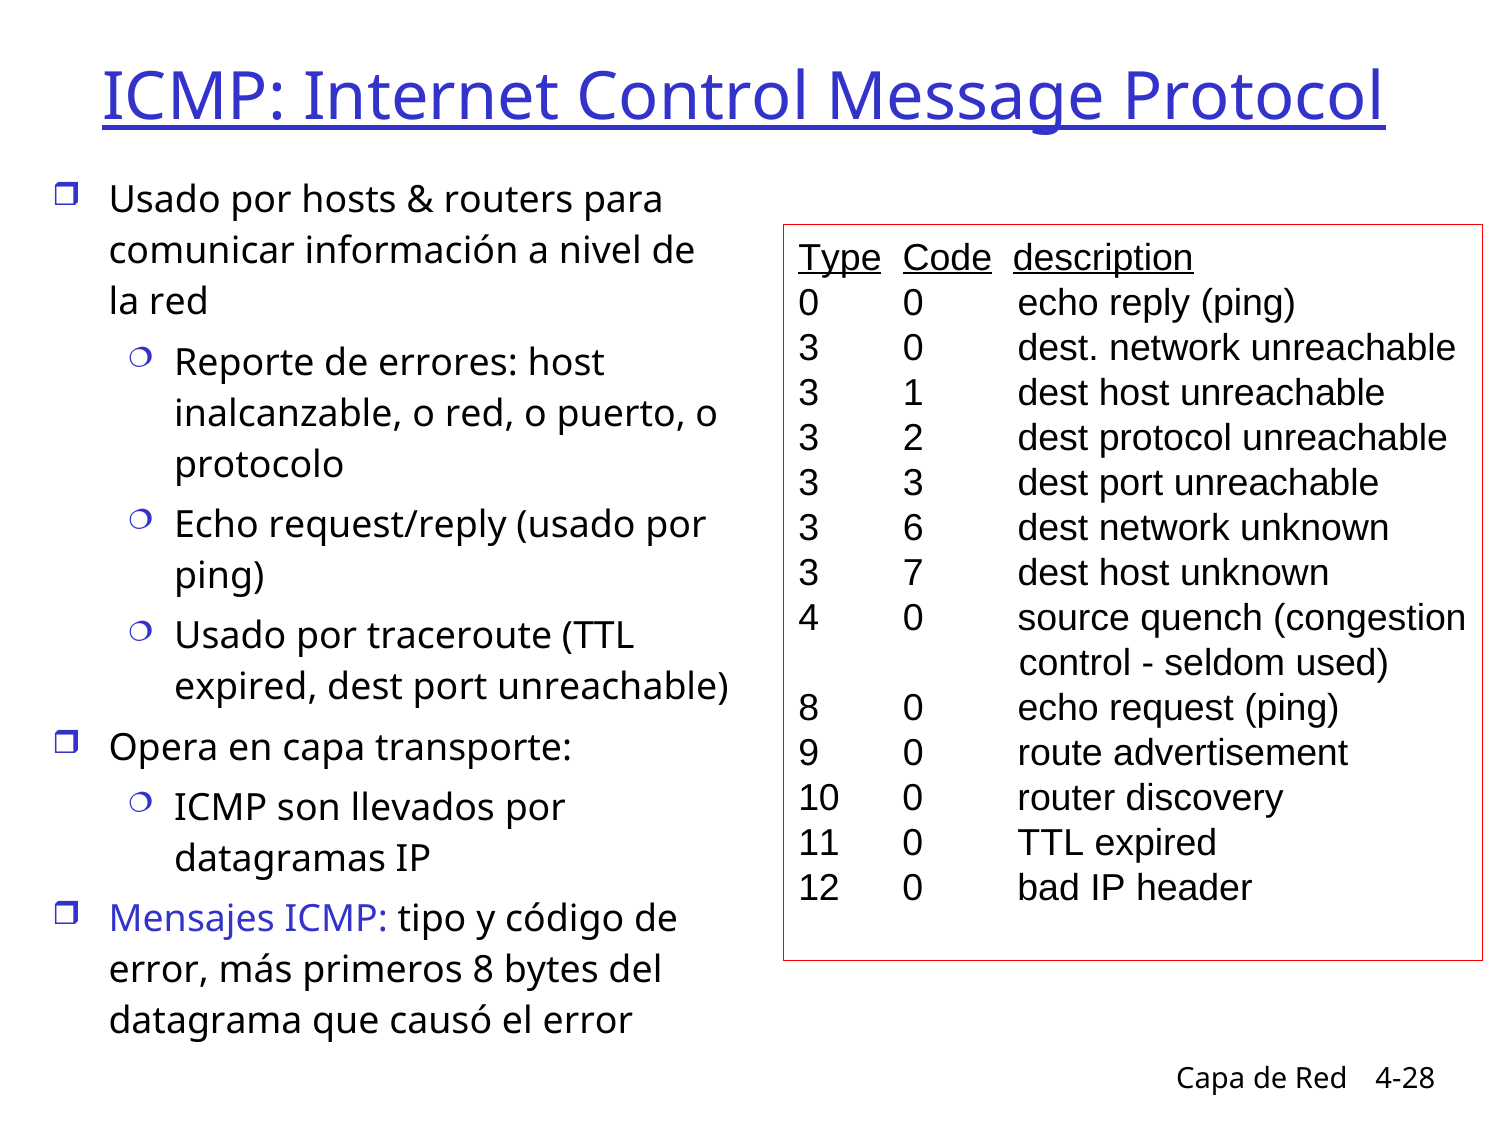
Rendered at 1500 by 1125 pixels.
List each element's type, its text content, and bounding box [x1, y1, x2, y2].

list Usado por hosts & routers para comunicar información a nivel de la red Reporte de errores: host inalcanzable, o red, o puerto, o protocolo Echo request/reply (usado por ping) Usado por traceroute (TTL expired, dest port unreachable) Opera en capa transporte: ICMP son llevados por datagramas IP Mensajes ICMP: tipo y código de error, más primeros 8 bytes del datagrama que causó el error [37, 164, 751, 1017]
text_box Type Code description 0 0 echo reply (ping) 3 0 dest. network unreachable 3 1 dest host unreachable 3 2 dest protocol unreachable 3 3 dest port unreachable 3 6 dest network unknown 3 7 dest host unknown 4 0 source quench (congestion control - seldom used) 8 0 echo request (ping) 9 0 route advertisement 10 0 router discovery 11 0 TTL expired 12 0 bad IP header [783, 224, 1483, 961]
title ICMP: Internet Control Message Protocol [87, 37, 1421, 150]
